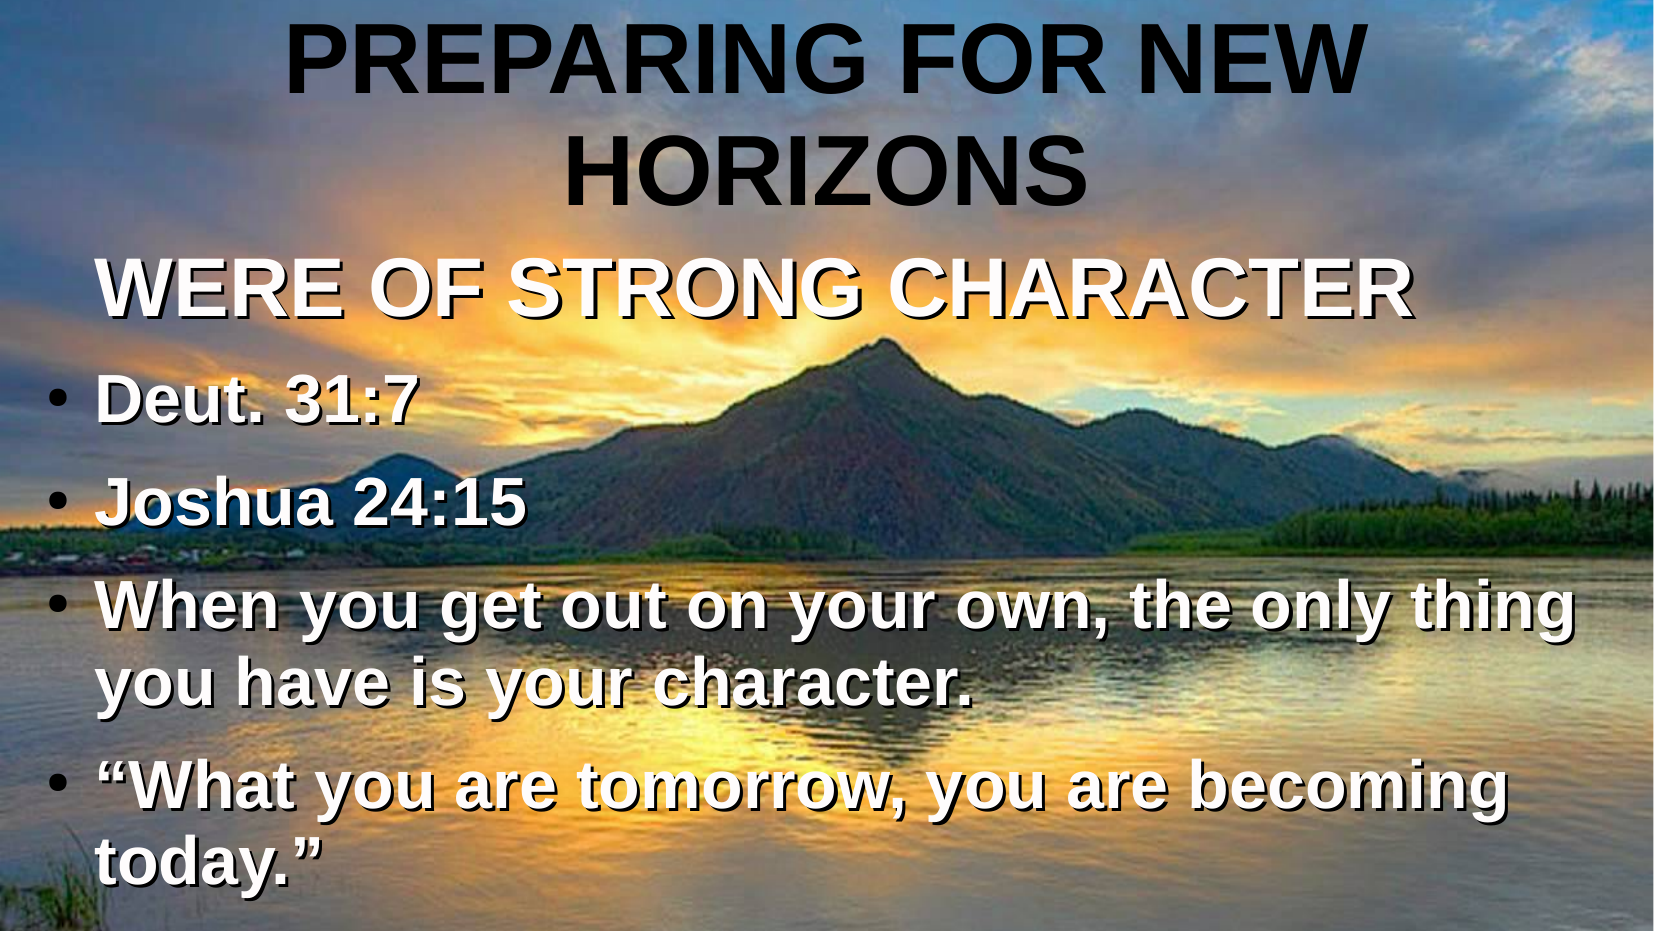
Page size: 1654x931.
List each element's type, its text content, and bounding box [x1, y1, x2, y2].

picture [0, 0, 1654, 931]
title PREPARING FOR NEW HORIZONS [82, 2, 1571, 227]
list WERE OF STRONG CHARACTER Deut. 31:7 Joshua 24:15 When you get out on your own, the only thing you have is your character. “What you are tomorrow, you are becoming today.” [30, 240, 1636, 901]
